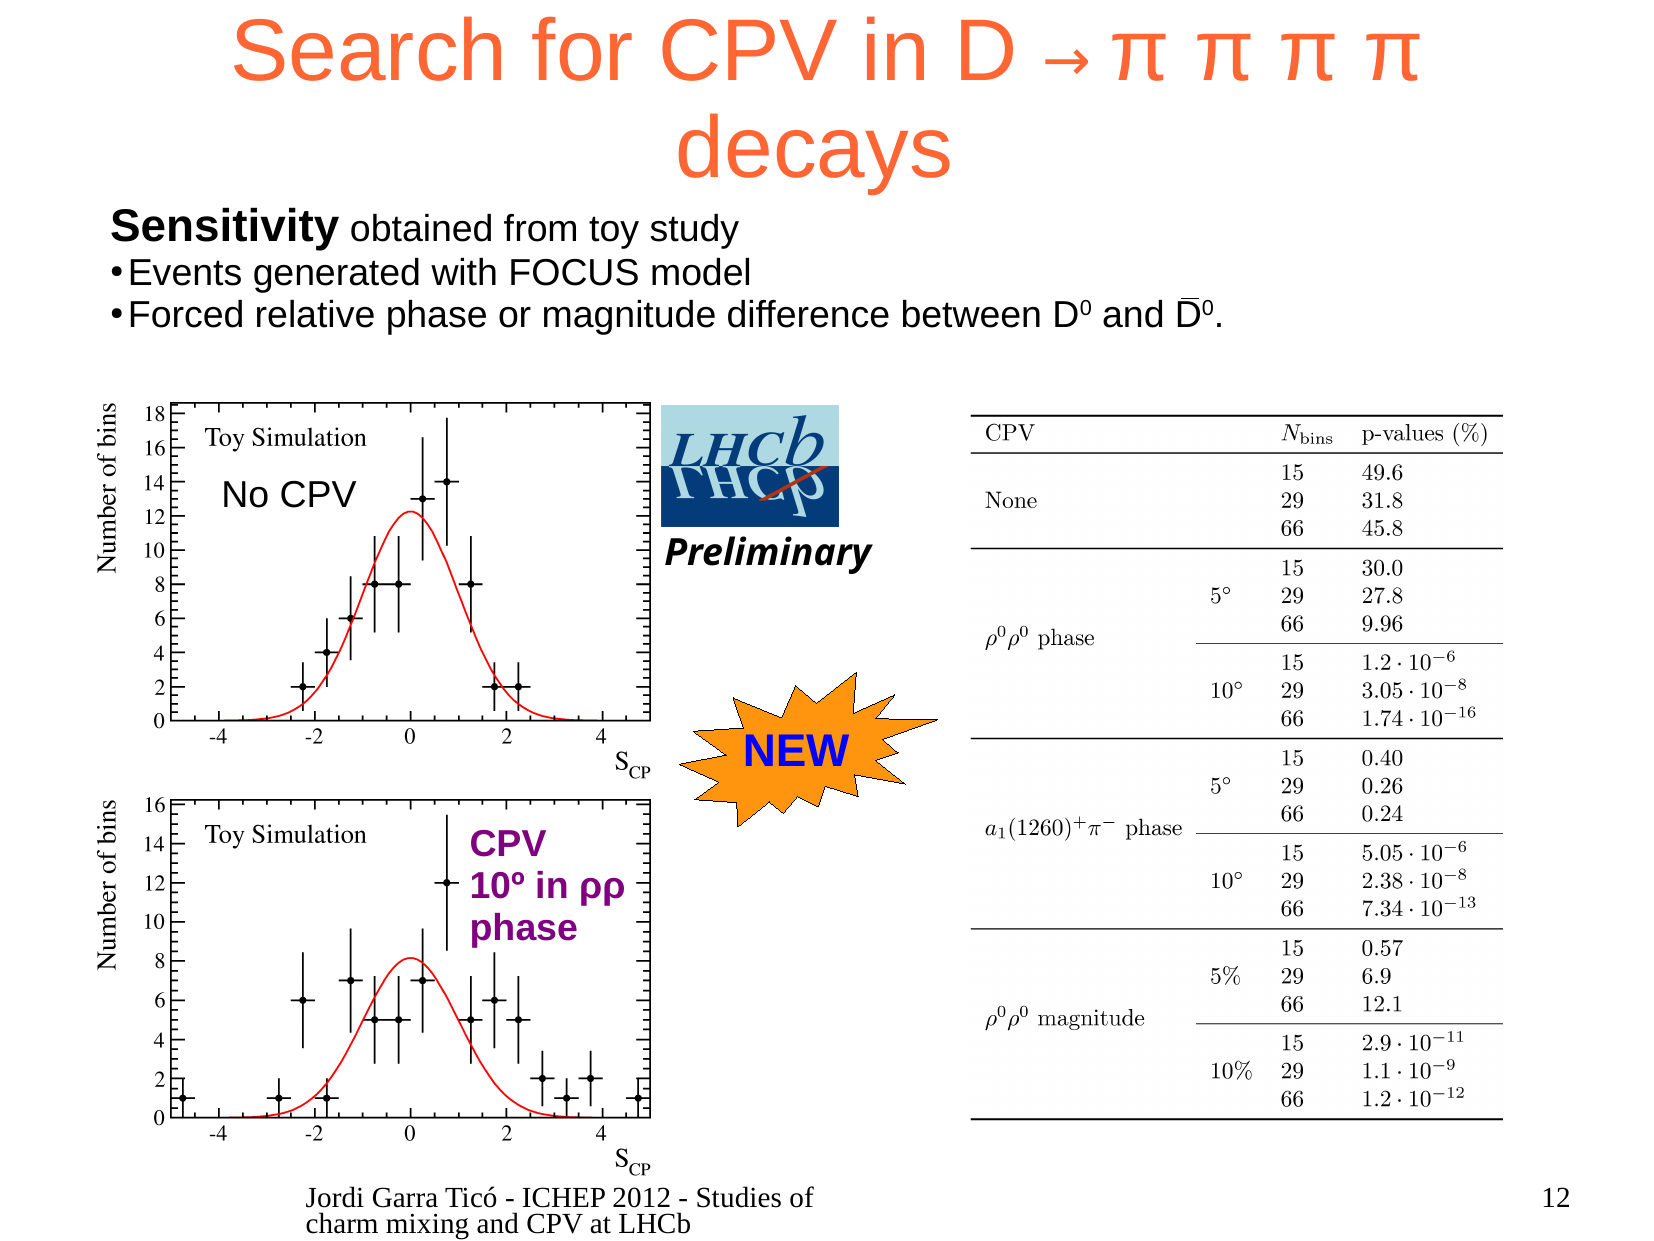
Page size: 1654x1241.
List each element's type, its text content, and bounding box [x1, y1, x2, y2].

text_box NEW [679, 672, 938, 827]
text_box Preliminary [649, 517, 922, 577]
picture [88, 383, 839, 1182]
text_box CPV 10º in ρρ phase [454, 814, 641, 956]
text_box No CPV [206, 466, 372, 524]
picture [969, 413, 1506, 1123]
title Search for CPV in D → π π π π decays [82, 0, 1571, 197]
text_box Sensitivity obtained from toy study Events generated with FOCUS model Forced relative phase or magnitude difference between D0 and D0. [95, 193, 1239, 345]
